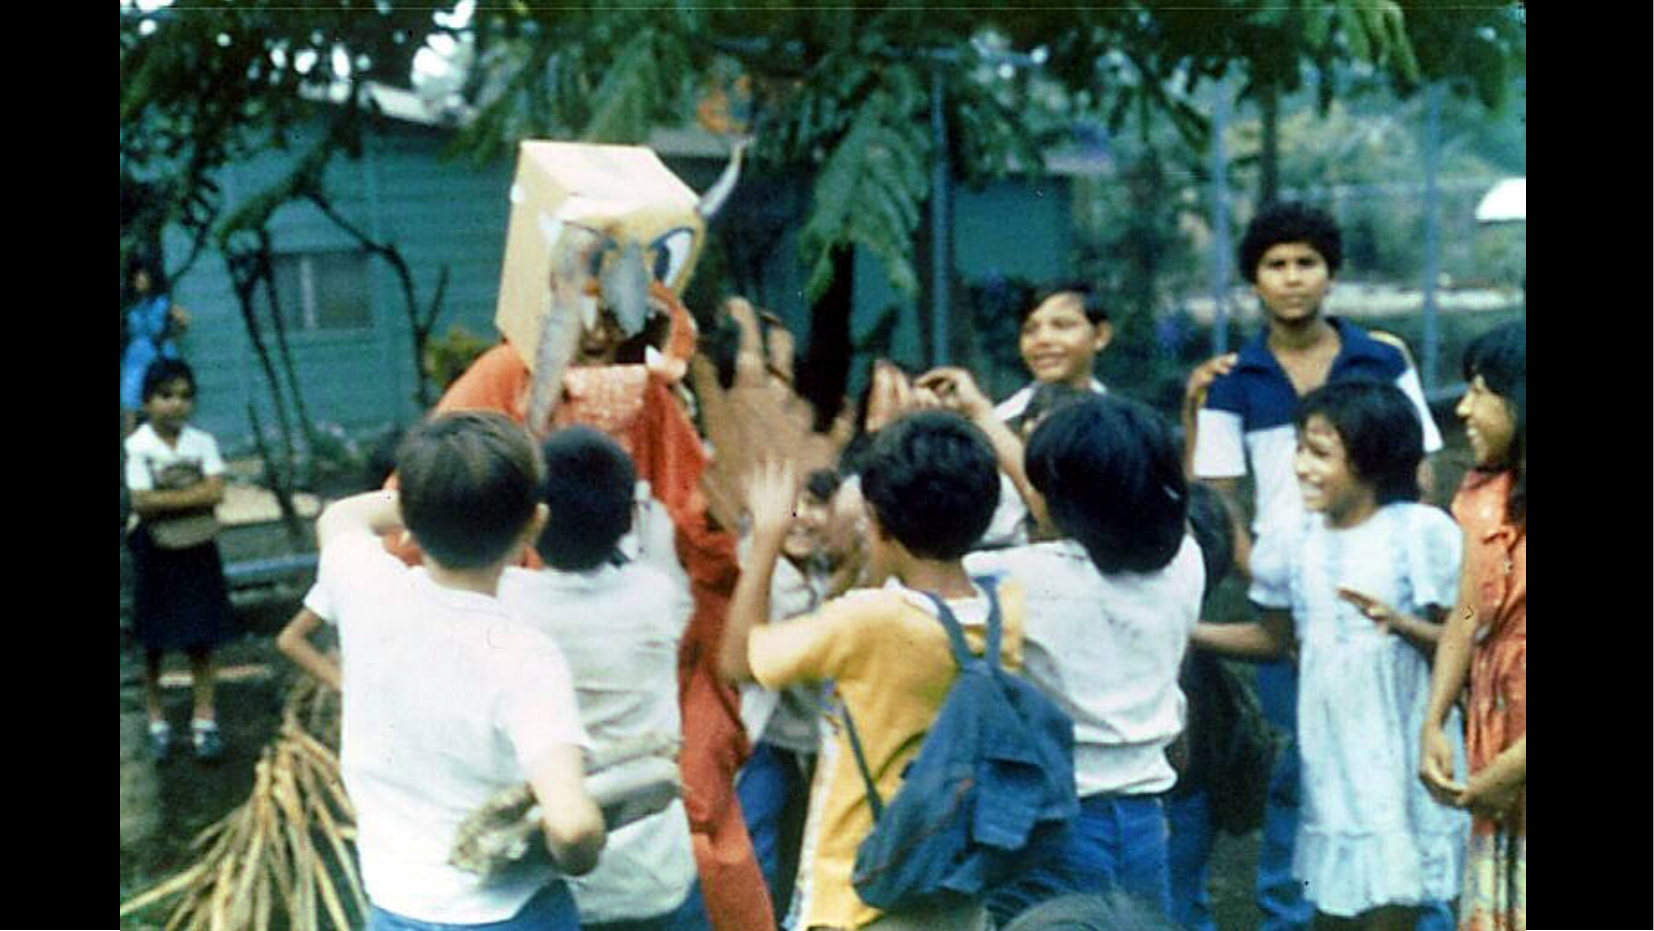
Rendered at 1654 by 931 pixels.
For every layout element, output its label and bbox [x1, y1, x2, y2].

picture [120, 0, 1526, 931]
